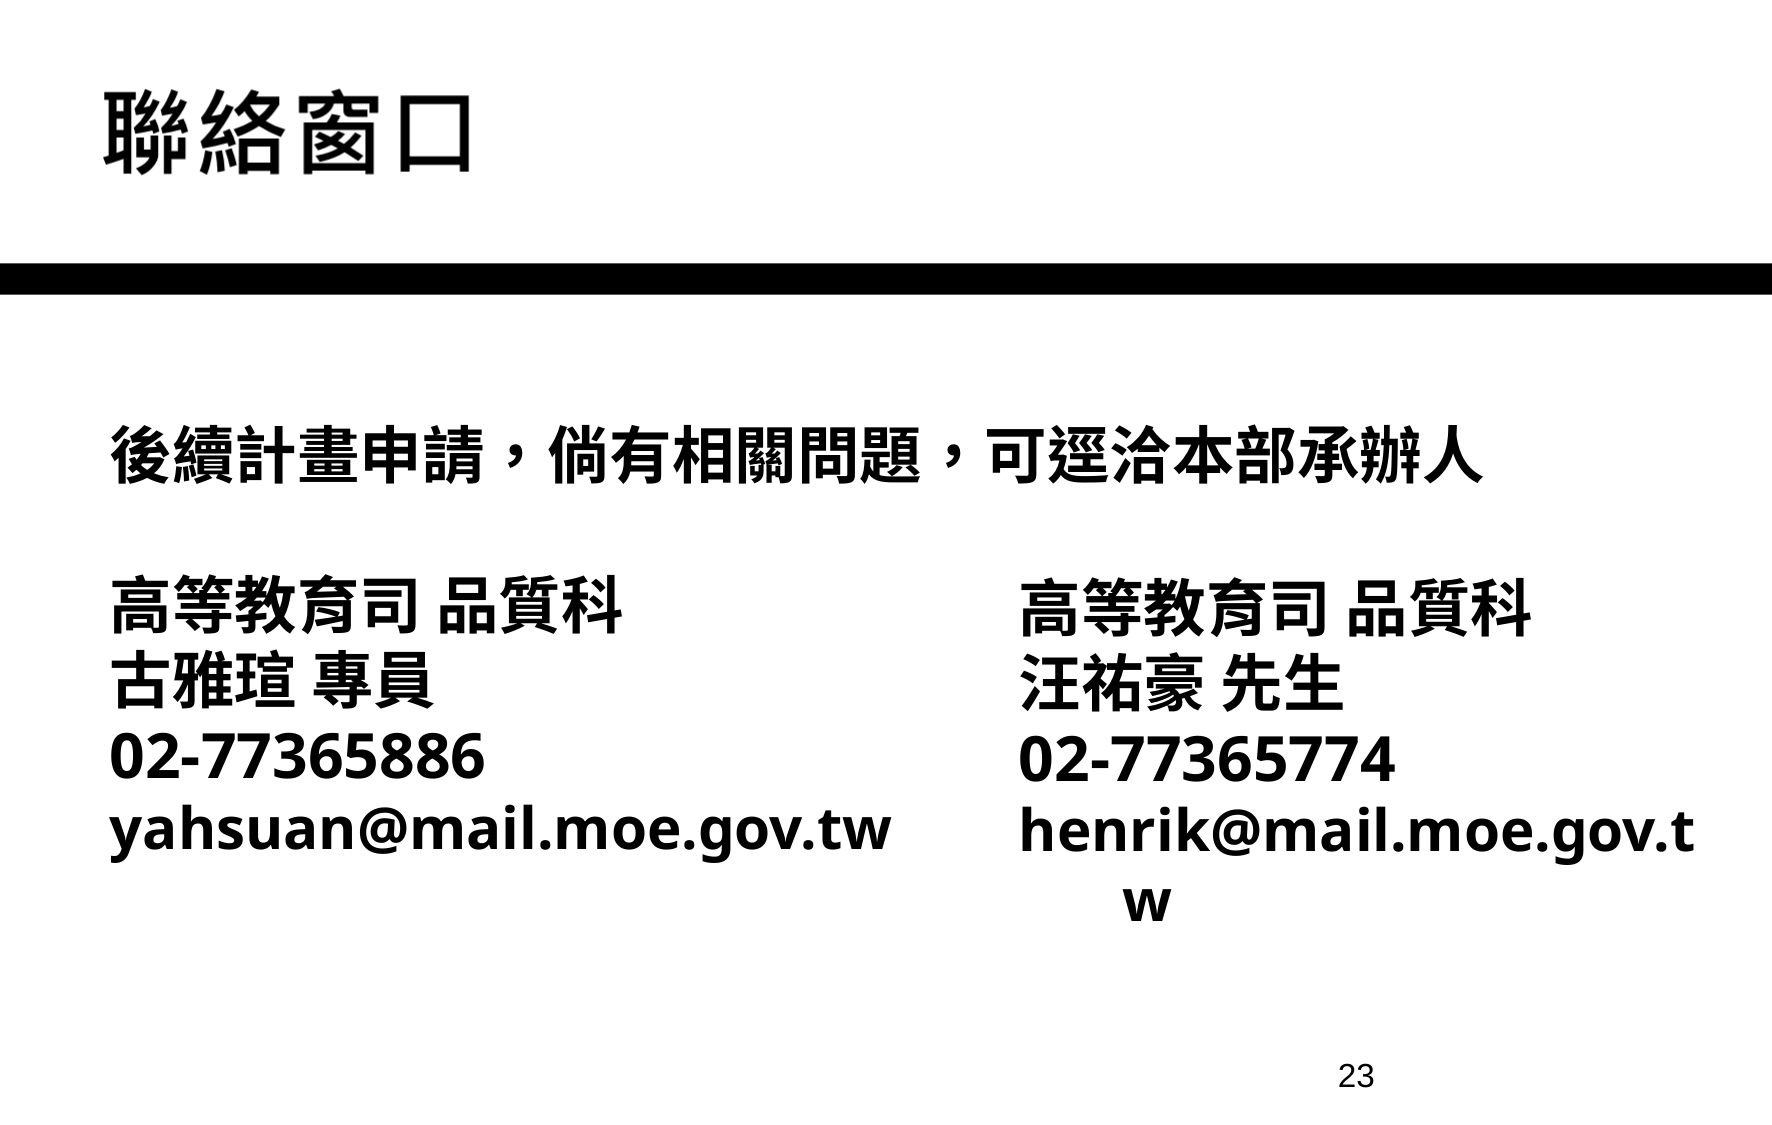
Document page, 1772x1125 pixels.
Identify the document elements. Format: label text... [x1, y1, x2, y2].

picture [82, 1, 709, 267]
text_box 後續計畫申請，倘有相關問題，可逕洽本部承辦人 高等教育司 品質科 古雅瑄 專員 02-77365886 yahsuan@mail.moe.gov.tw [94, 408, 1713, 879]
text_box 23 [1322, 1046, 1737, 1125]
text_box 高等教育司 品質科 汪祐豪 先生 02-77365774 henrik@mail.moe.gov.tw [1004, 561, 1761, 875]
